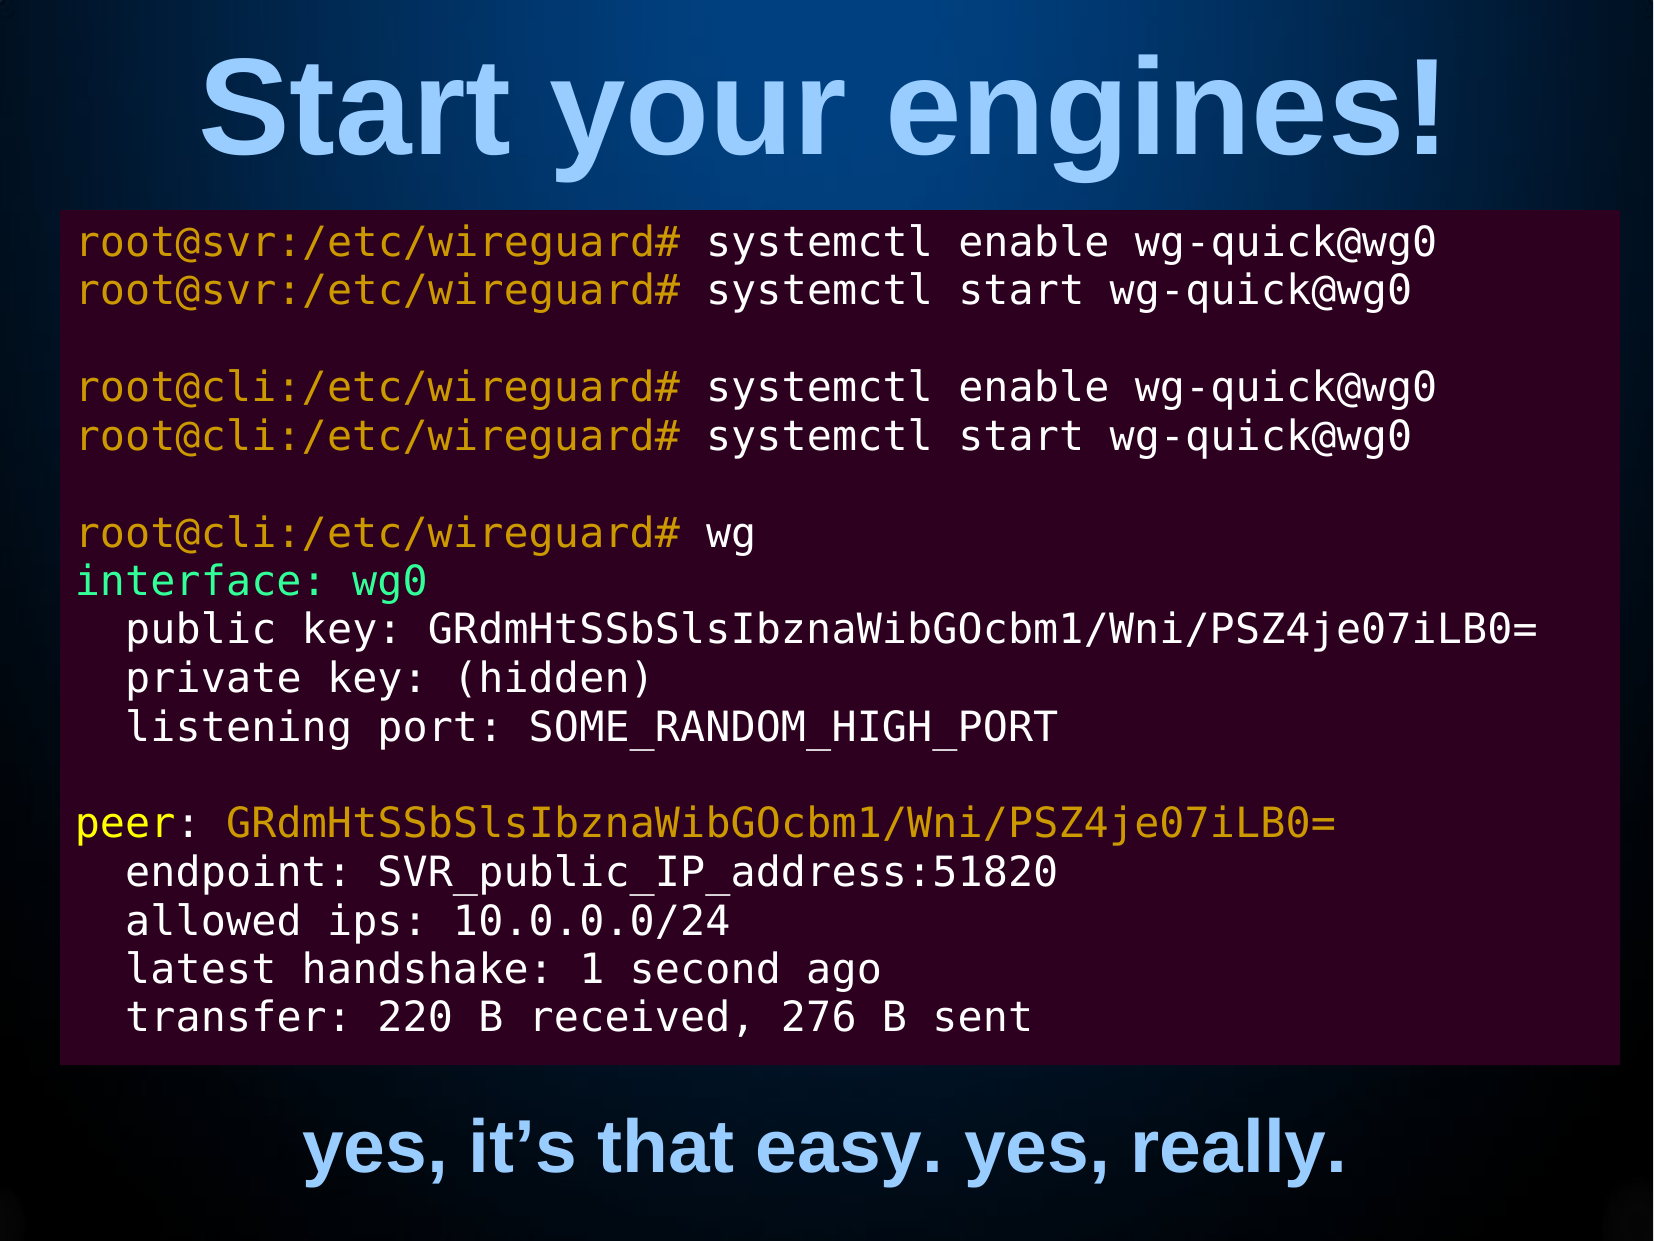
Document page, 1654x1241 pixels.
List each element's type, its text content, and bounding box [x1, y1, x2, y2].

title Start your engines! [0, 2, 1651, 211]
picture [0, 0, 1654, 1241]
text_box root@svr:/etc/wireguard# systemctl enable wg-quick@wg0 root@svr:/etc/wireguard# systemctl start wg-quick@wg0 root@cli:/etc/wireguard# systemctl enable wg-quick@wg0 root@cli:/etc/wireguard# systemctl start wg-quick@wg0 root@cli:/etc/wireguard# wg interface: wg0 public key: GRdmHtSSbSlsIbznaWibGOcbm1/Wni/PSZ4je07iLB0= private key: (hidden) listening port: SOME_RANDOM_HIGH_PORT peer: GRdmHtSSbSlsIbznaWibGOcbm1/Wni/PSZ4je07iLB0= endpoint: SVR_public_IP_address:51820 allowed ips: 10.0.0.0/24 latest handshake: 1 second ago transfer: 220 B received, 276 B sent [60, 210, 1621, 1066]
title yes, it’s that easy. yes, really. [0, 1080, 1651, 1213]
